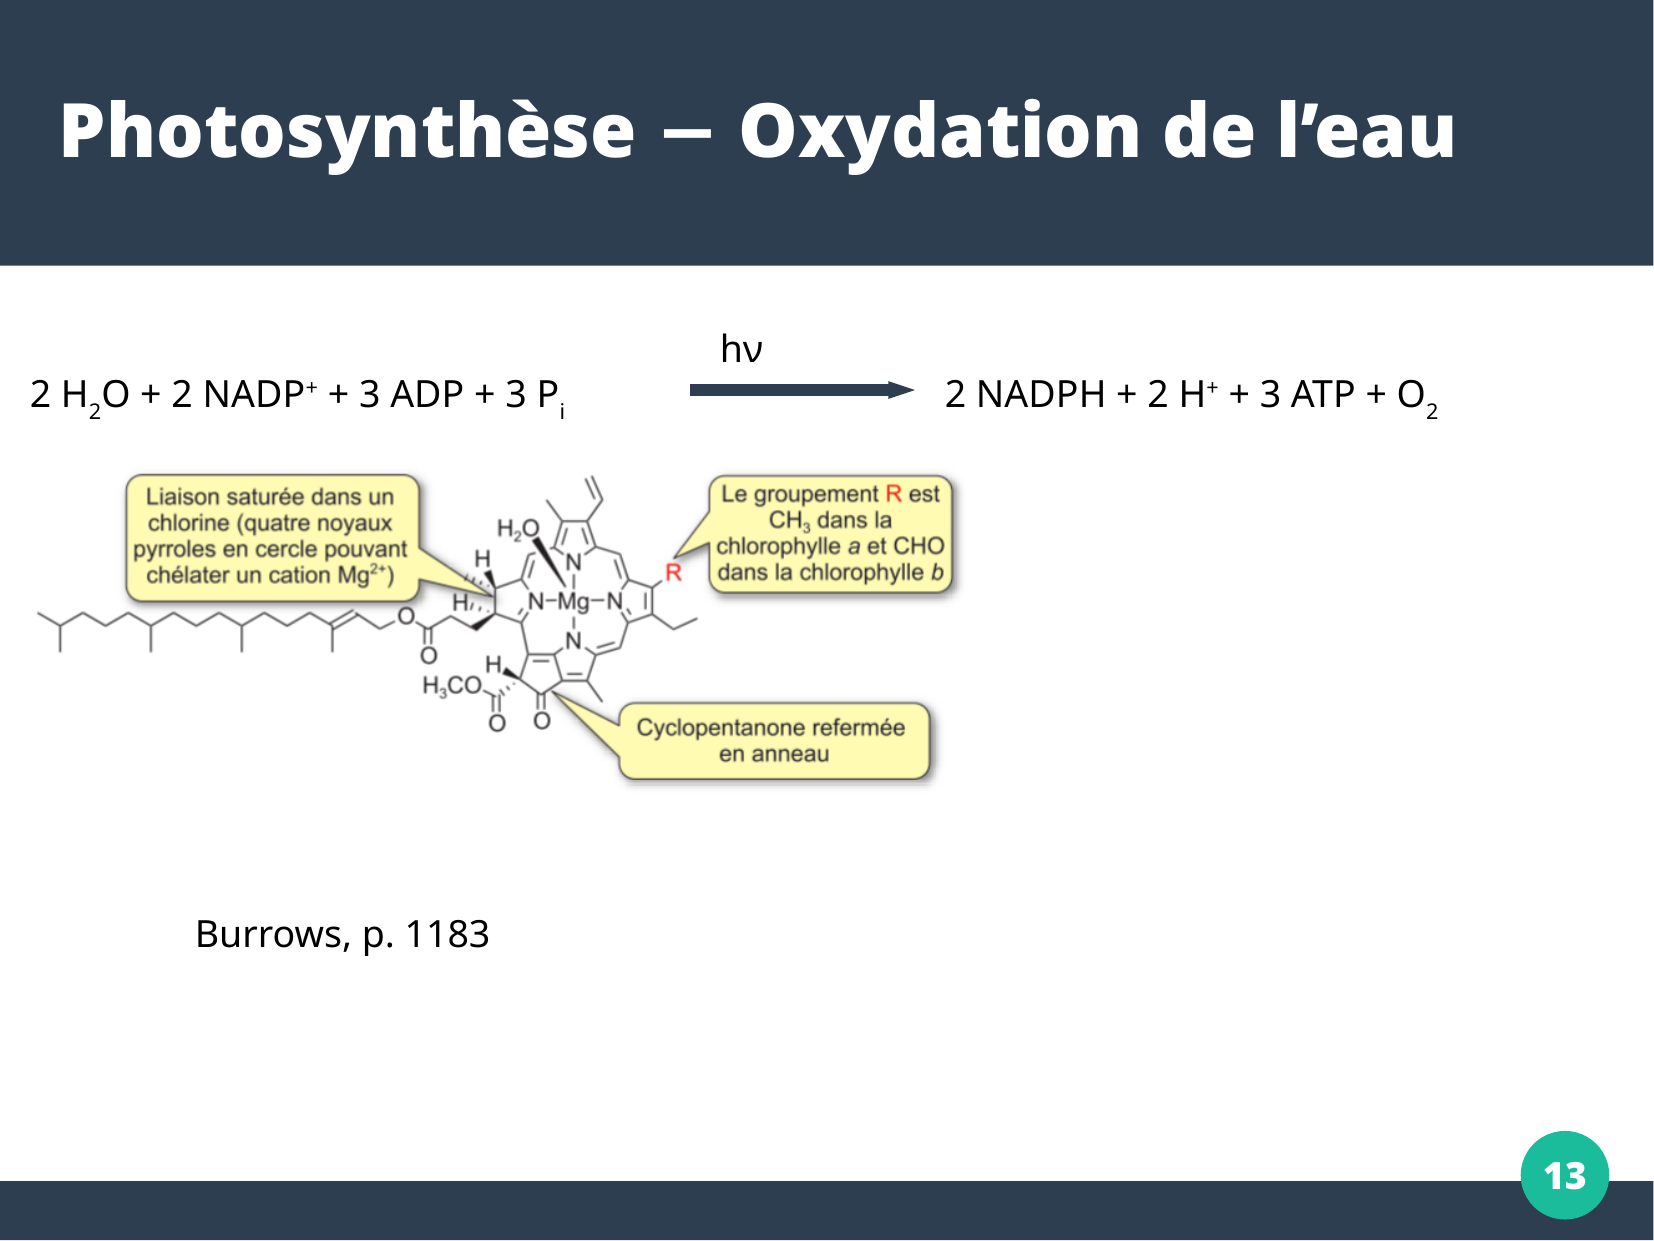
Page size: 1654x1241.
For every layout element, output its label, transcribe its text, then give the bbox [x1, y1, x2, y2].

text_box Burrows, p. 1183 [180, 900, 1006, 959]
text_box 2 H2O + 2 NADP+ + 3 ADP + 3 Pi [15, 360, 930, 427]
text_box hν [705, 315, 886, 374]
title Photosynthèse − Oxydation de l’eau [59, 49, 1595, 207]
text_box 2 NADPH + 2 H+ + 3 ATP + O2 [930, 360, 1654, 427]
picture [15, 464, 971, 796]
